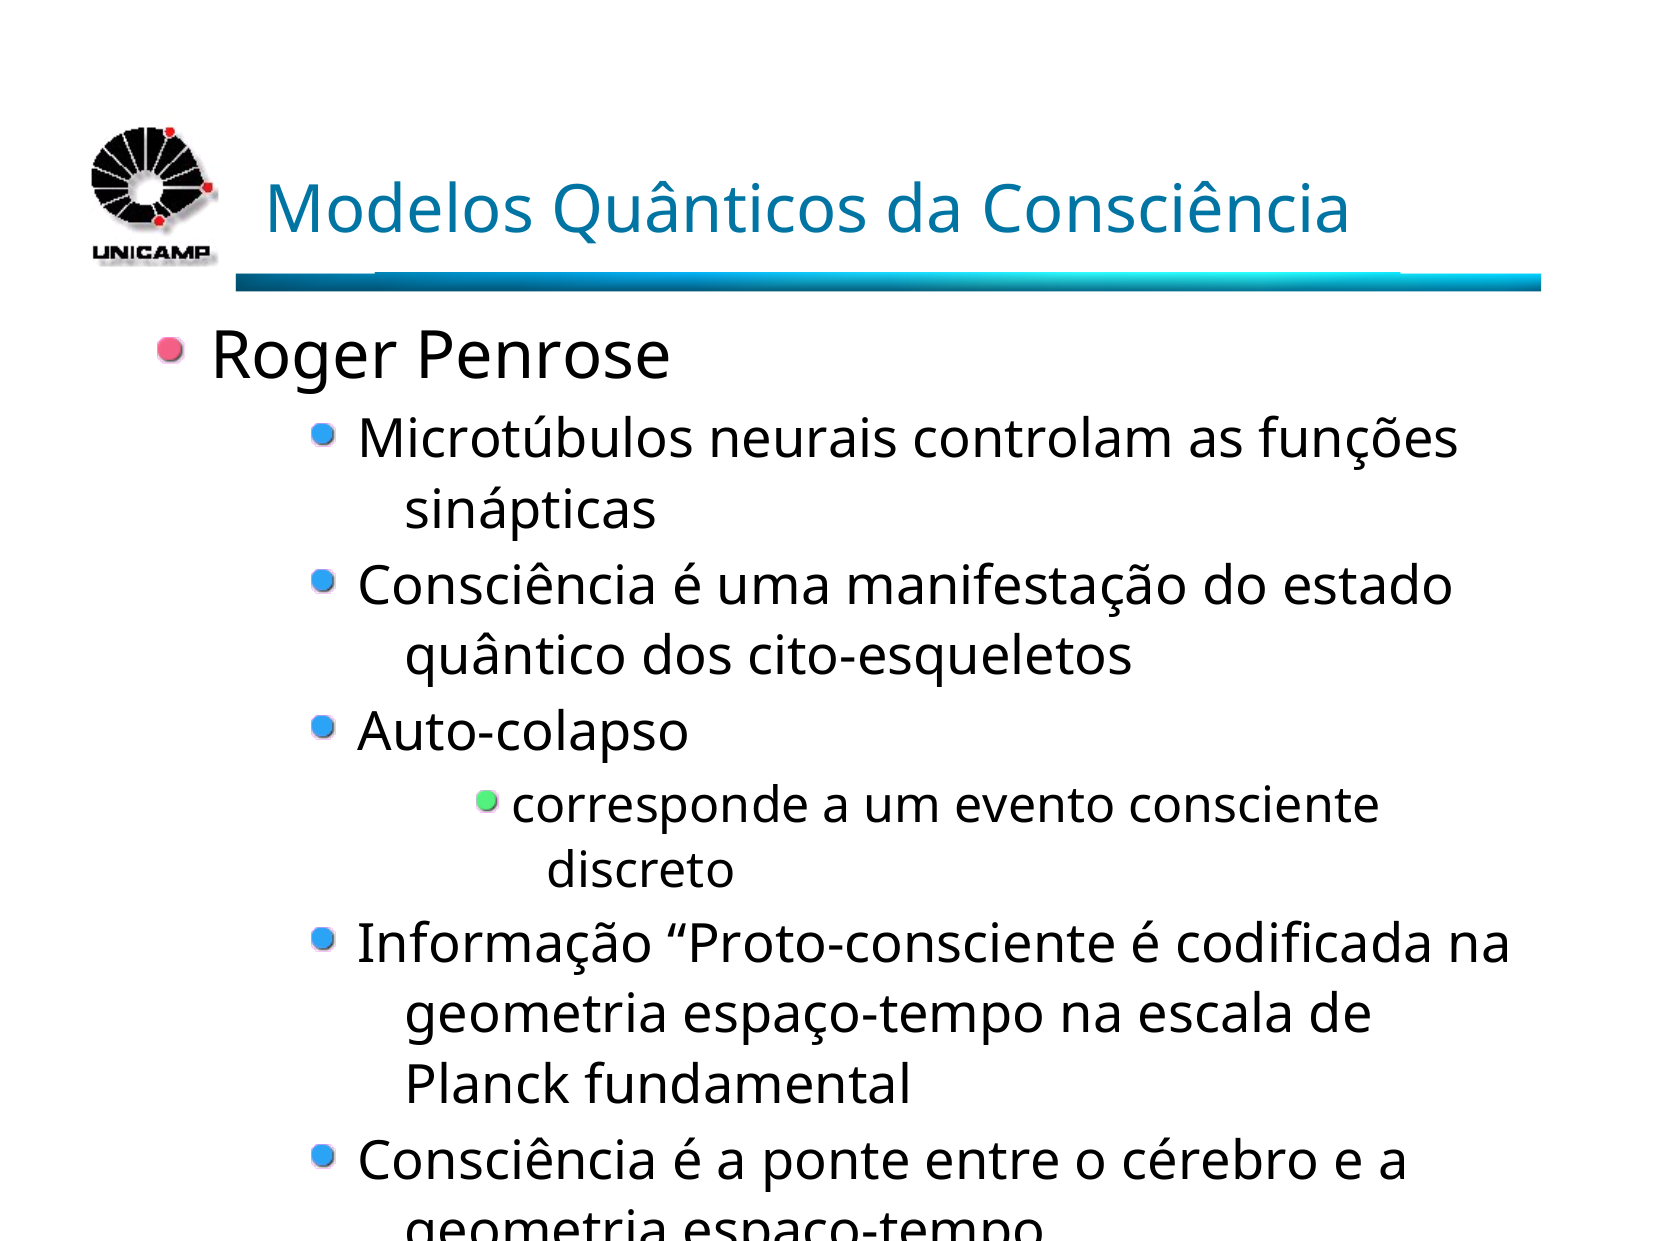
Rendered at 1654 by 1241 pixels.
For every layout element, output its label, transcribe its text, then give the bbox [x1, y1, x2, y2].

list Roger Penrose Microtúbulos neurais controlam as funções sinápticas Consciência é uma manifestação do estado quântico dos cito-esqueletos Auto-colapso corresponde a um evento consciente discreto Informação “Proto-consciente é codificada na geometria espaço-tempo na escala de Planck fundamental Consciência é a ponte entre o cérebro e a geometria espaço-tempo [121, 309, 1534, 1182]
title Modelos Quânticos da Consciência [264, 42, 1534, 250]
picture [125, 272, 1654, 295]
